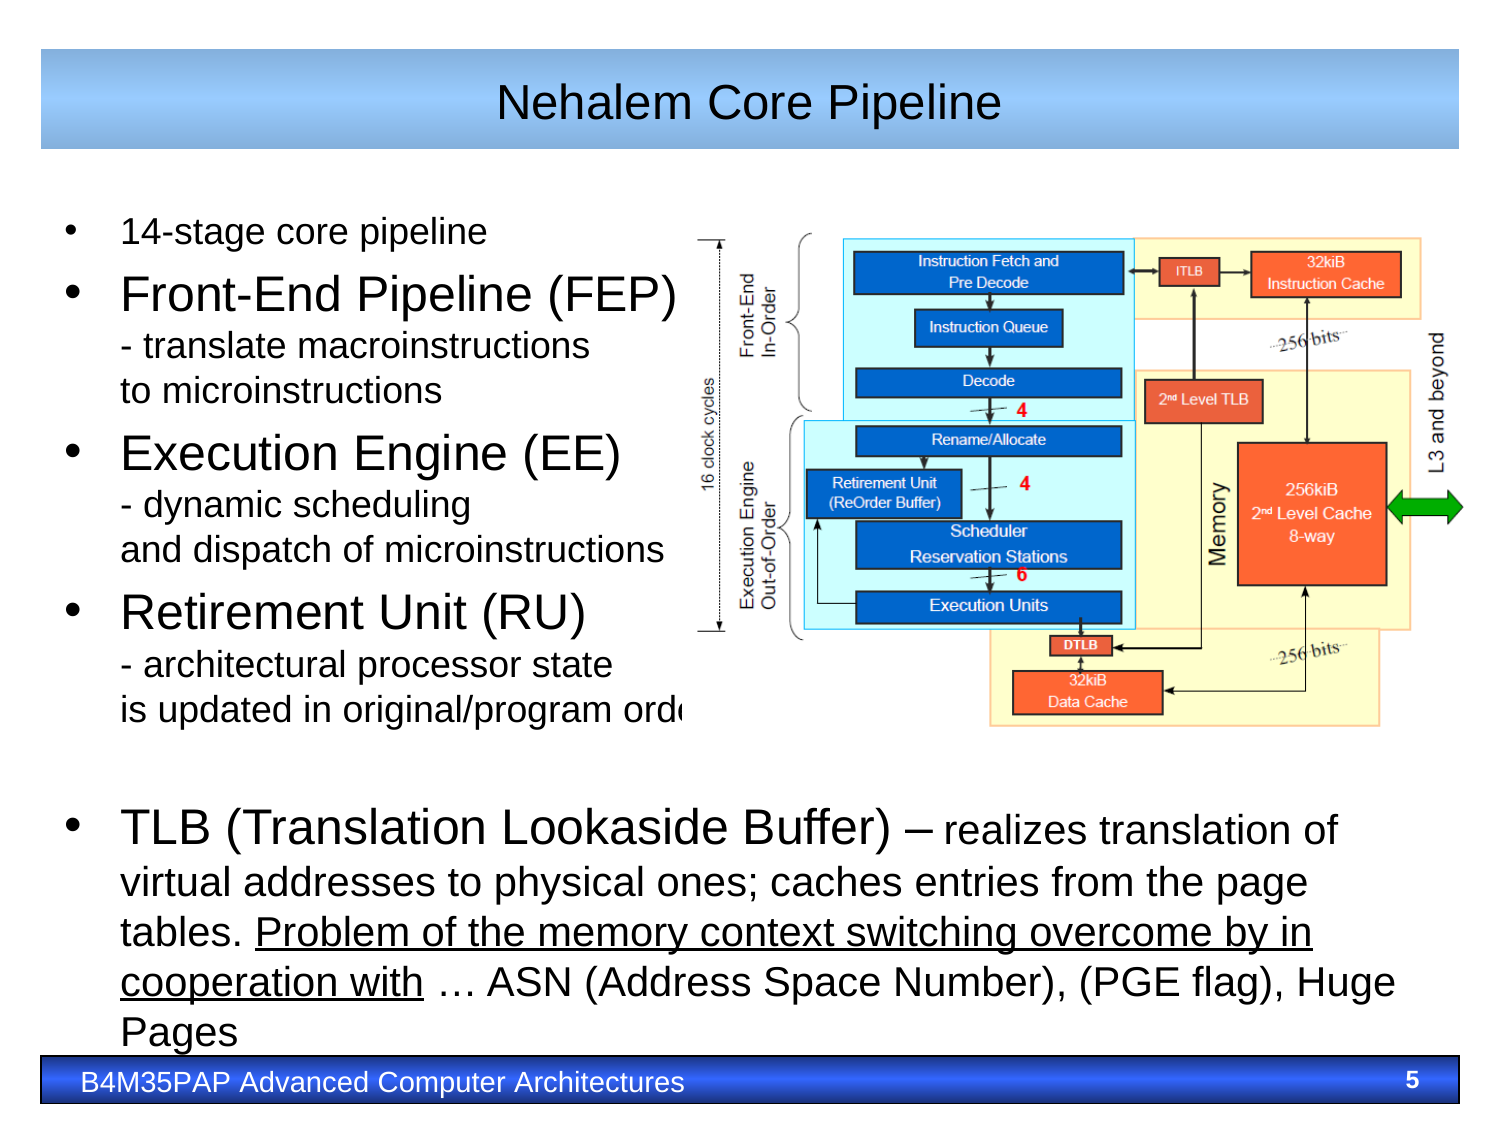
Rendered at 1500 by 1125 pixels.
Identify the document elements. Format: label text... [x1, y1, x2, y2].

title Nehalem Core Pipeline [41, 49, 1459, 149]
text_box 14-stage core pipeline Front-End Pipeline (FEP) - translate macroinstructions to microinstructions Execution Engine (EE) - dynamic scheduling and dispatch of microinstructions Retirement Unit (RU) - architectural processor state is updated in original/program order TLB (Translation Lookaside Buffer) – realizes translation of virtual addresses to physical ones; caches entries from the page tables. Problem of the memory context switching overcome by in cooperation with … ASN (Address Space Number), (PGE flag), Huge Pages [49, 199, 1444, 1027]
picture [682, 226, 1468, 734]
